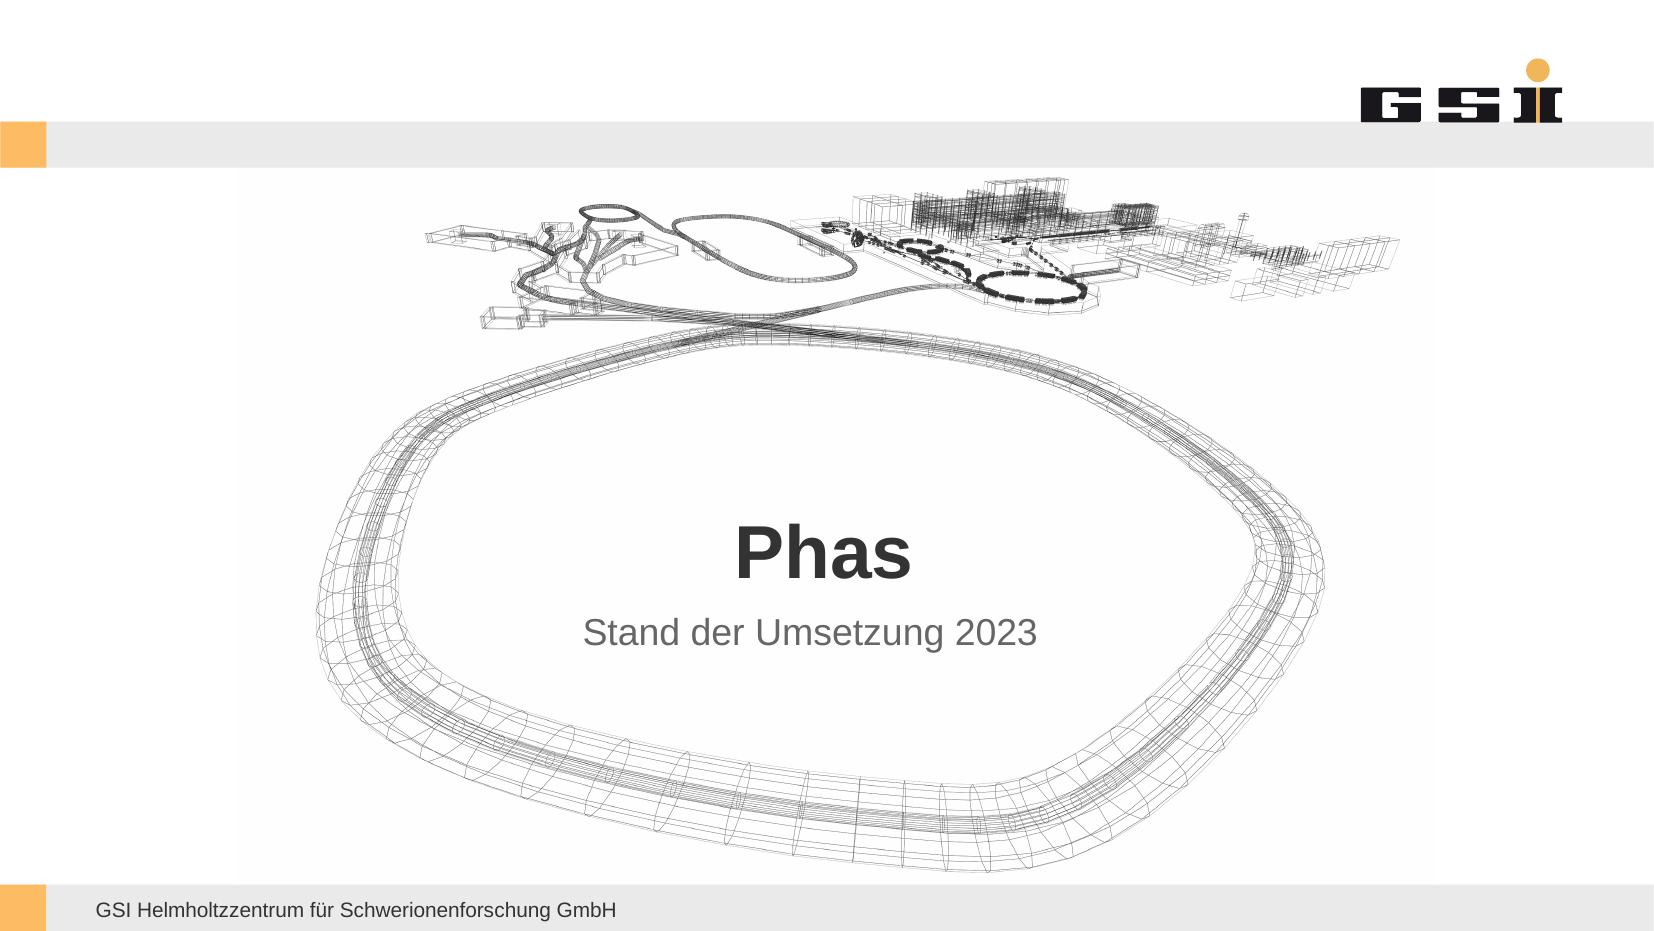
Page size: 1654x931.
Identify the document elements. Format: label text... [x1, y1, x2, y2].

title Phas [252, 495, 1396, 601]
picture [1359, 56, 1564, 125]
subtitle Stand der Umsetzung 2023 [248, 600, 1373, 668]
picture [237, 168, 1435, 881]
